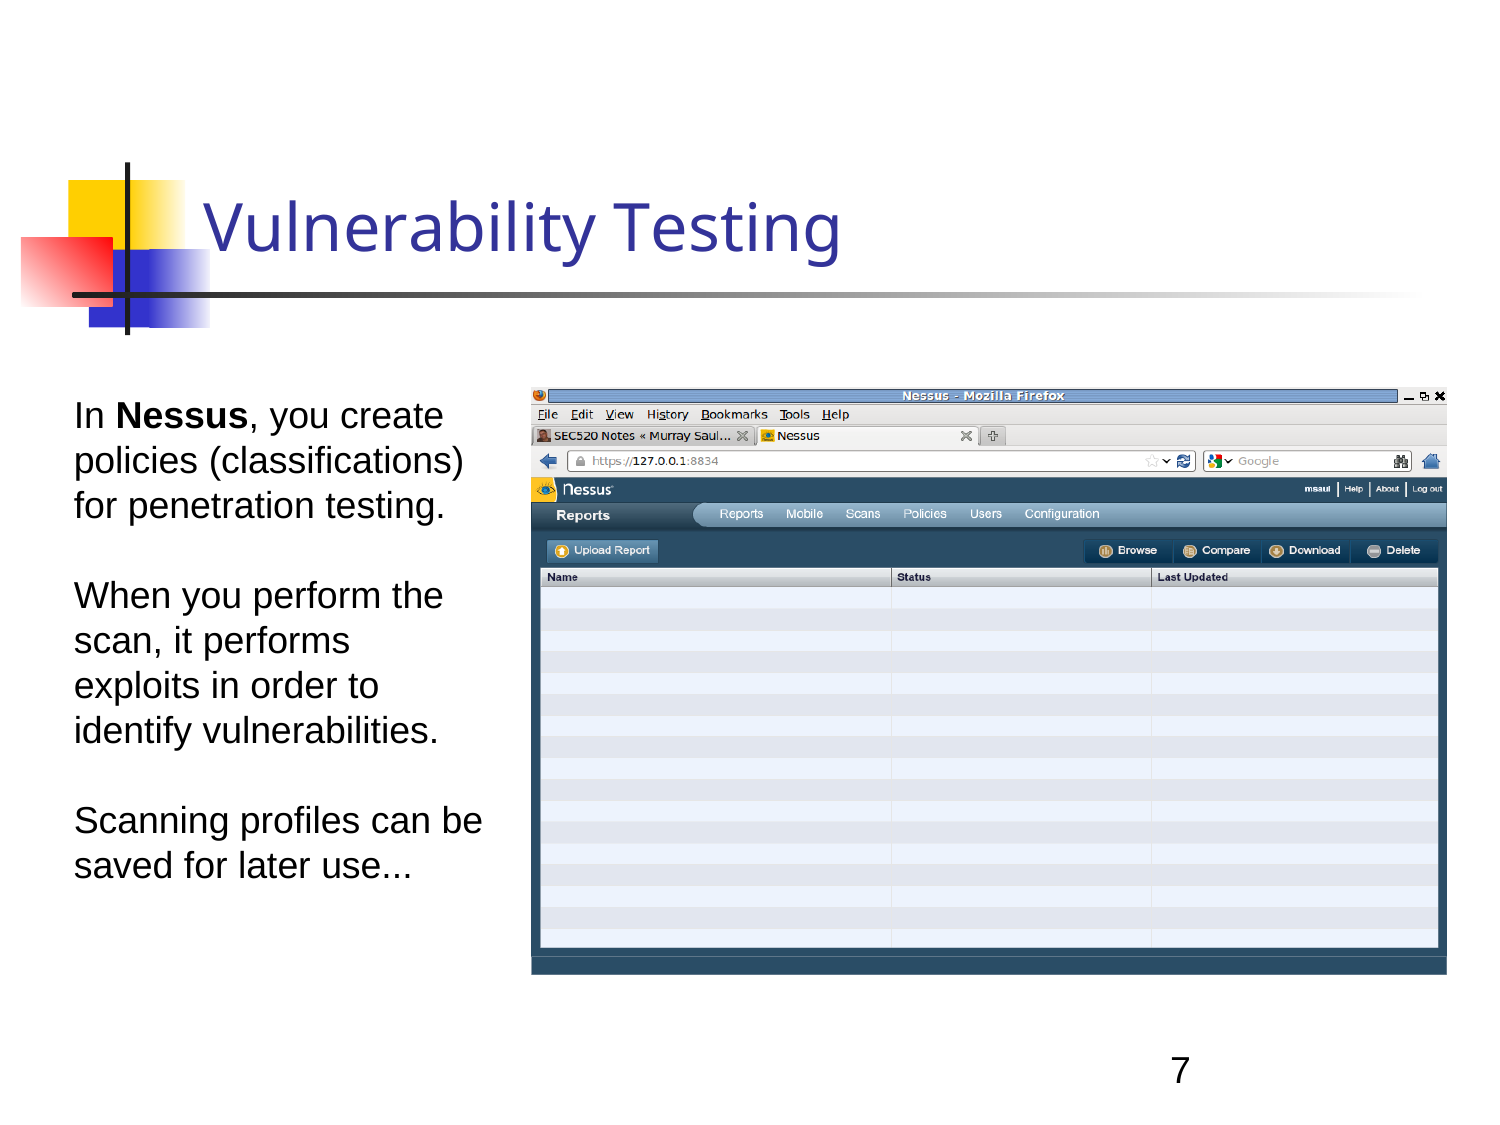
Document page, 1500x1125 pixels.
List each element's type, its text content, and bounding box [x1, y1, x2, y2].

title Vulnerability Testing [188, 35, 1468, 276]
text_box In Nessus, you create policies (classifications) for penetration testing. When you perform the scan, it performs exploits in order to identify vulnerabilities. Scanning profiles can be saved for later use... [59, 383, 502, 894]
picture [531, 387, 1447, 975]
